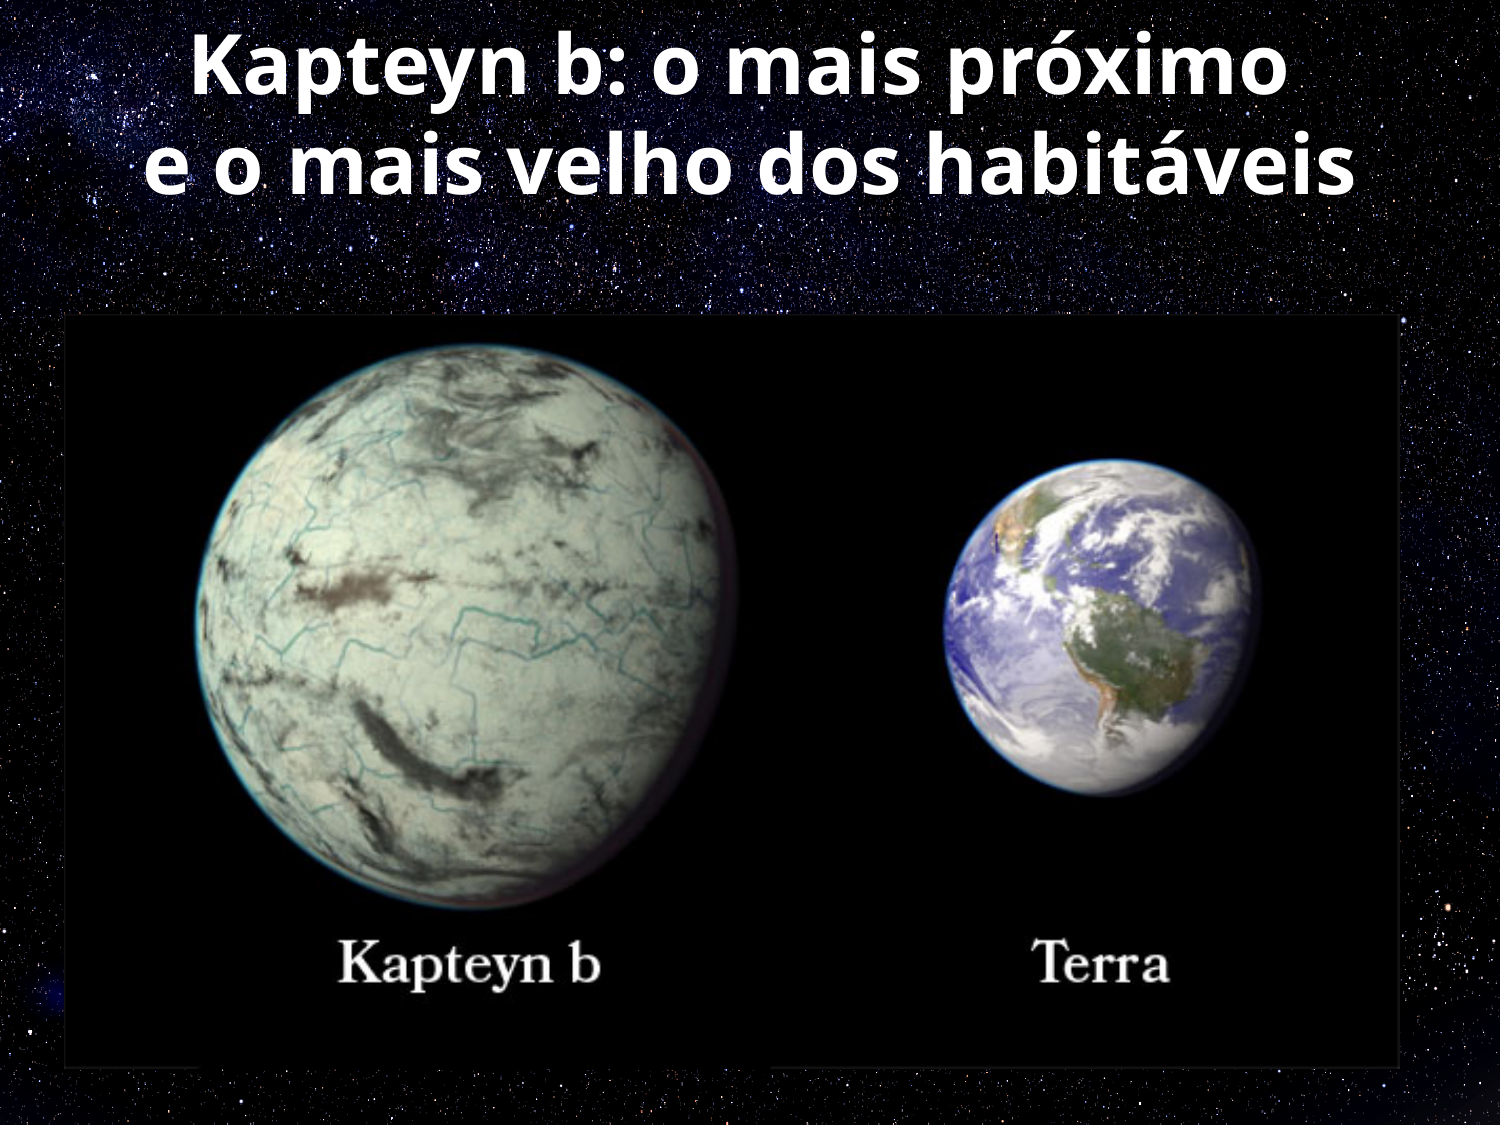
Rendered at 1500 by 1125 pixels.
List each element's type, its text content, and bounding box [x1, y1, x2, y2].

picture [0, 0, 1500, 1125]
title Kapteyn b: o mais próximo e o mais velho dos habitáveis [112, 60, 1388, 161]
